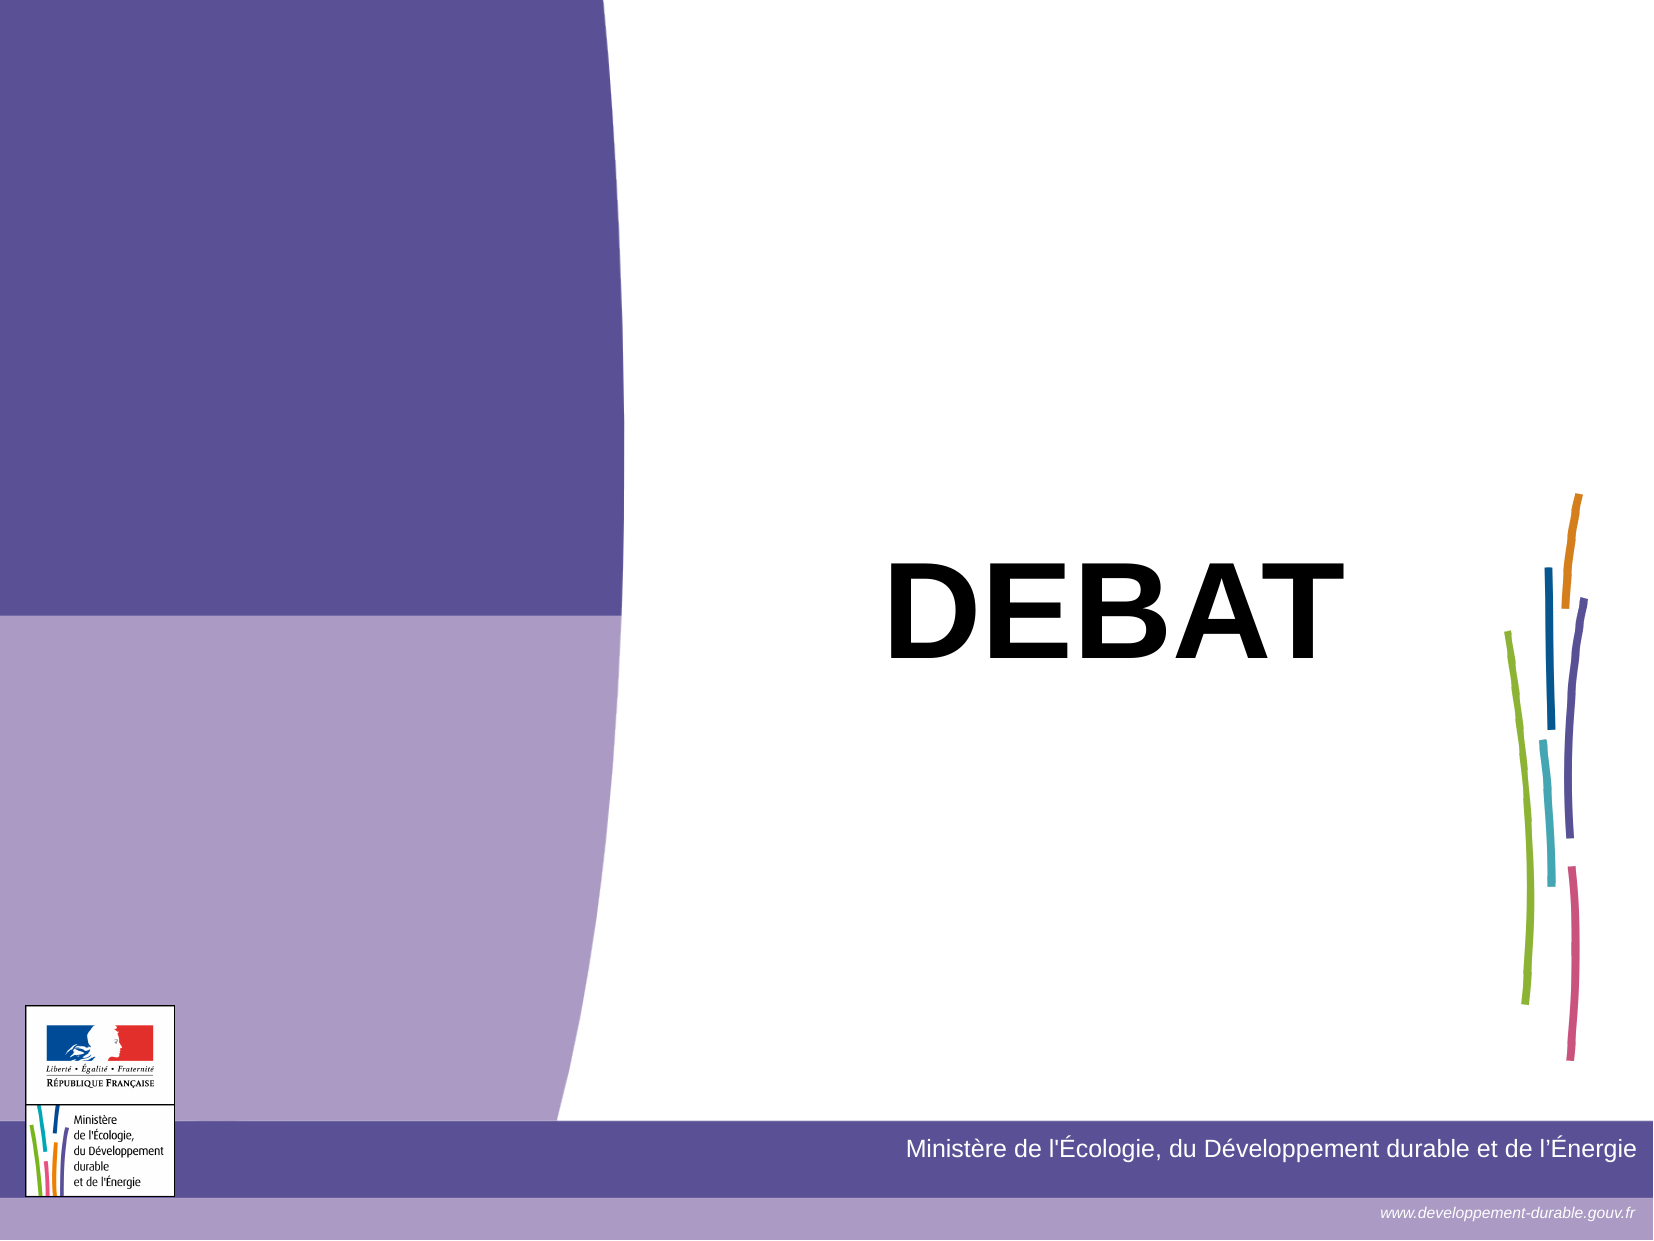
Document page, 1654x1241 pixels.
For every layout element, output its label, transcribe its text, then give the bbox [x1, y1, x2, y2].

text_box DEBAT [867, 526, 1372, 696]
picture [0, 0, 1653, 1240]
